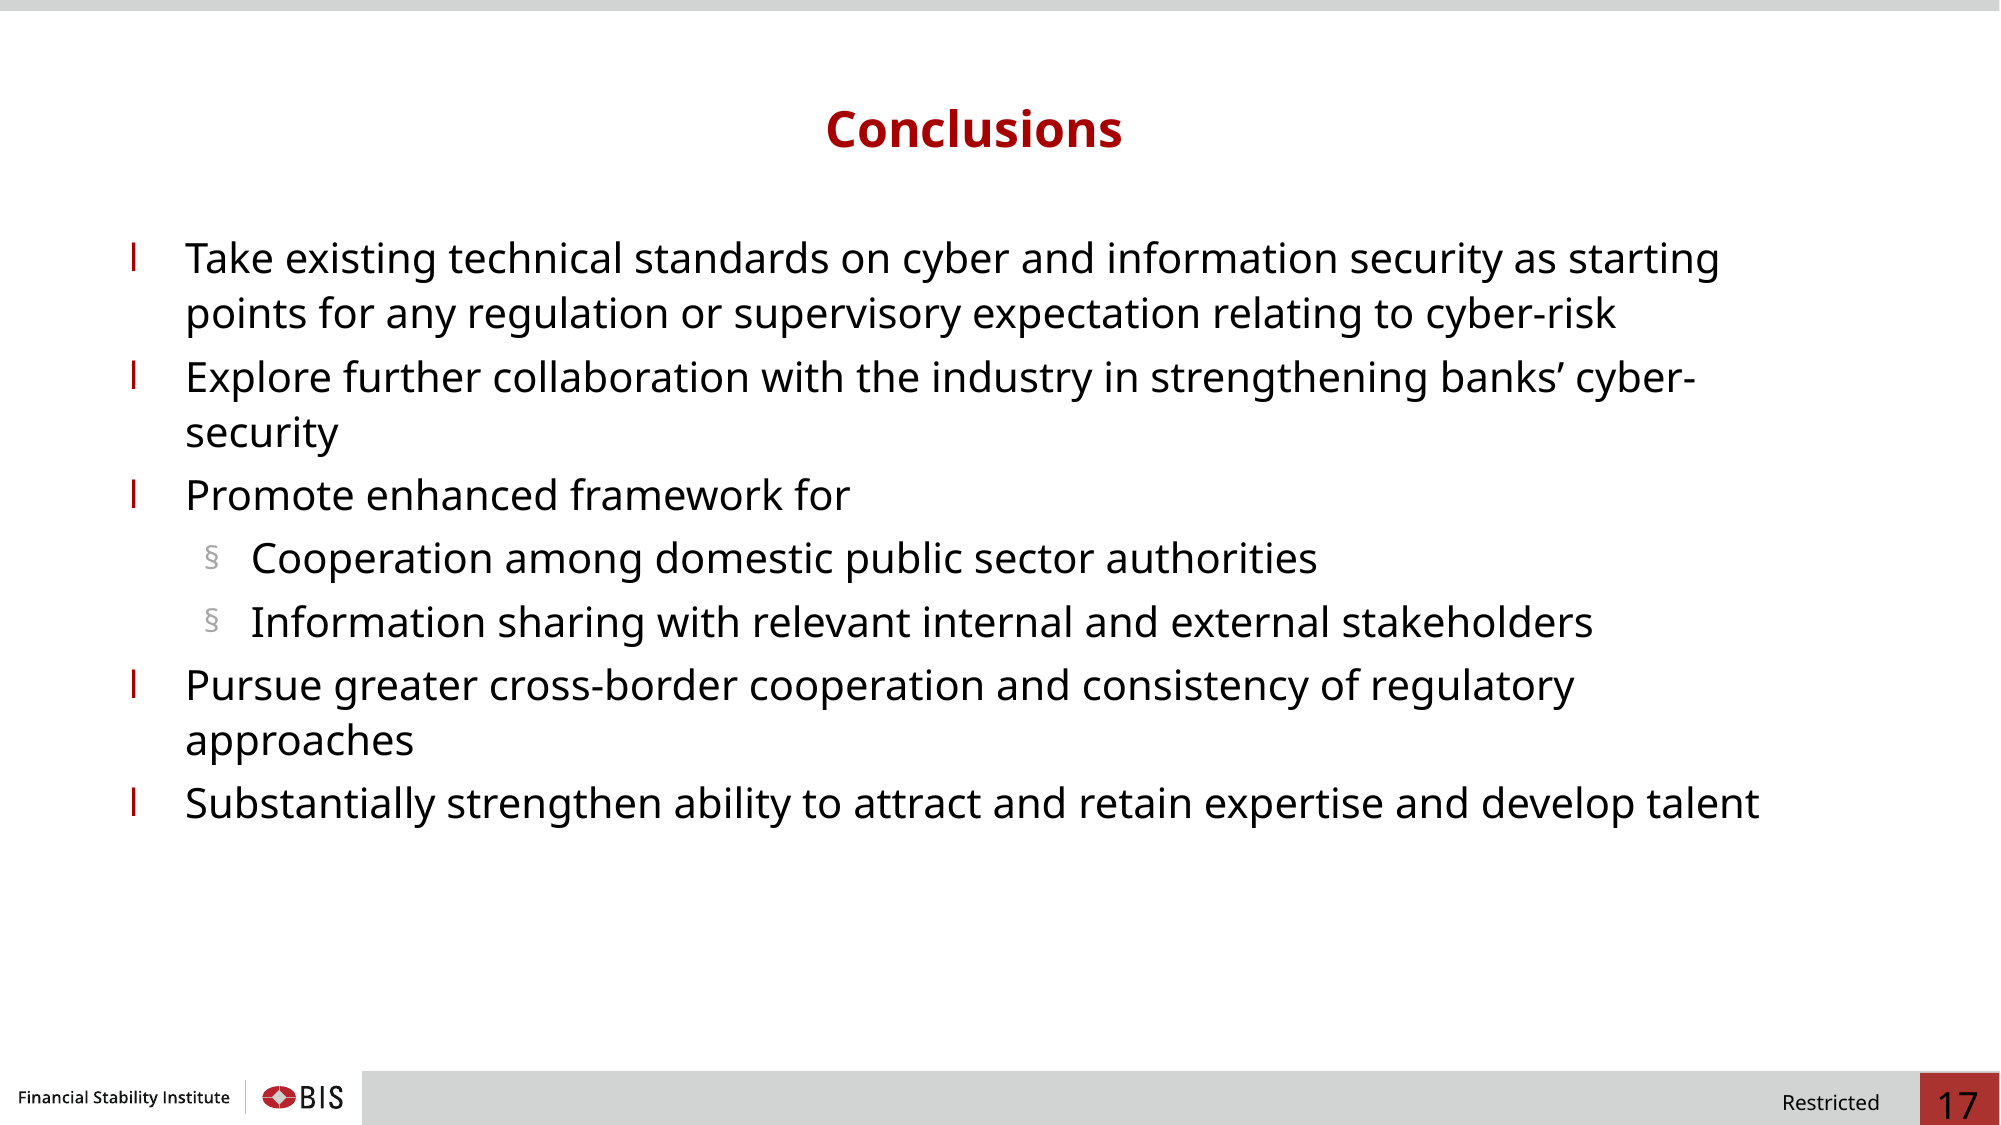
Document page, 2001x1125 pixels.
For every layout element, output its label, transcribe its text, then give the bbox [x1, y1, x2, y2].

title Conclusions [156, 90, 1792, 167]
slide_number <numéro> [1921, 1074, 2000, 1125]
list Take existing technical standards on cyber and information security as starting points for any regulation or supervisory expectation relating to cyber-risk Explore further collaboration with the industry in strengthening banks’ cyber-security Promote enhanced framework for Cooperation among domestic public sector authorities Information sharing with relevant internal and external stakeholders Pursue greater cross-border cooperation and consistency of regulatory approaches Substantially strengthen ability to attract and retain expertise and develop talent [114, 219, 1798, 917]
